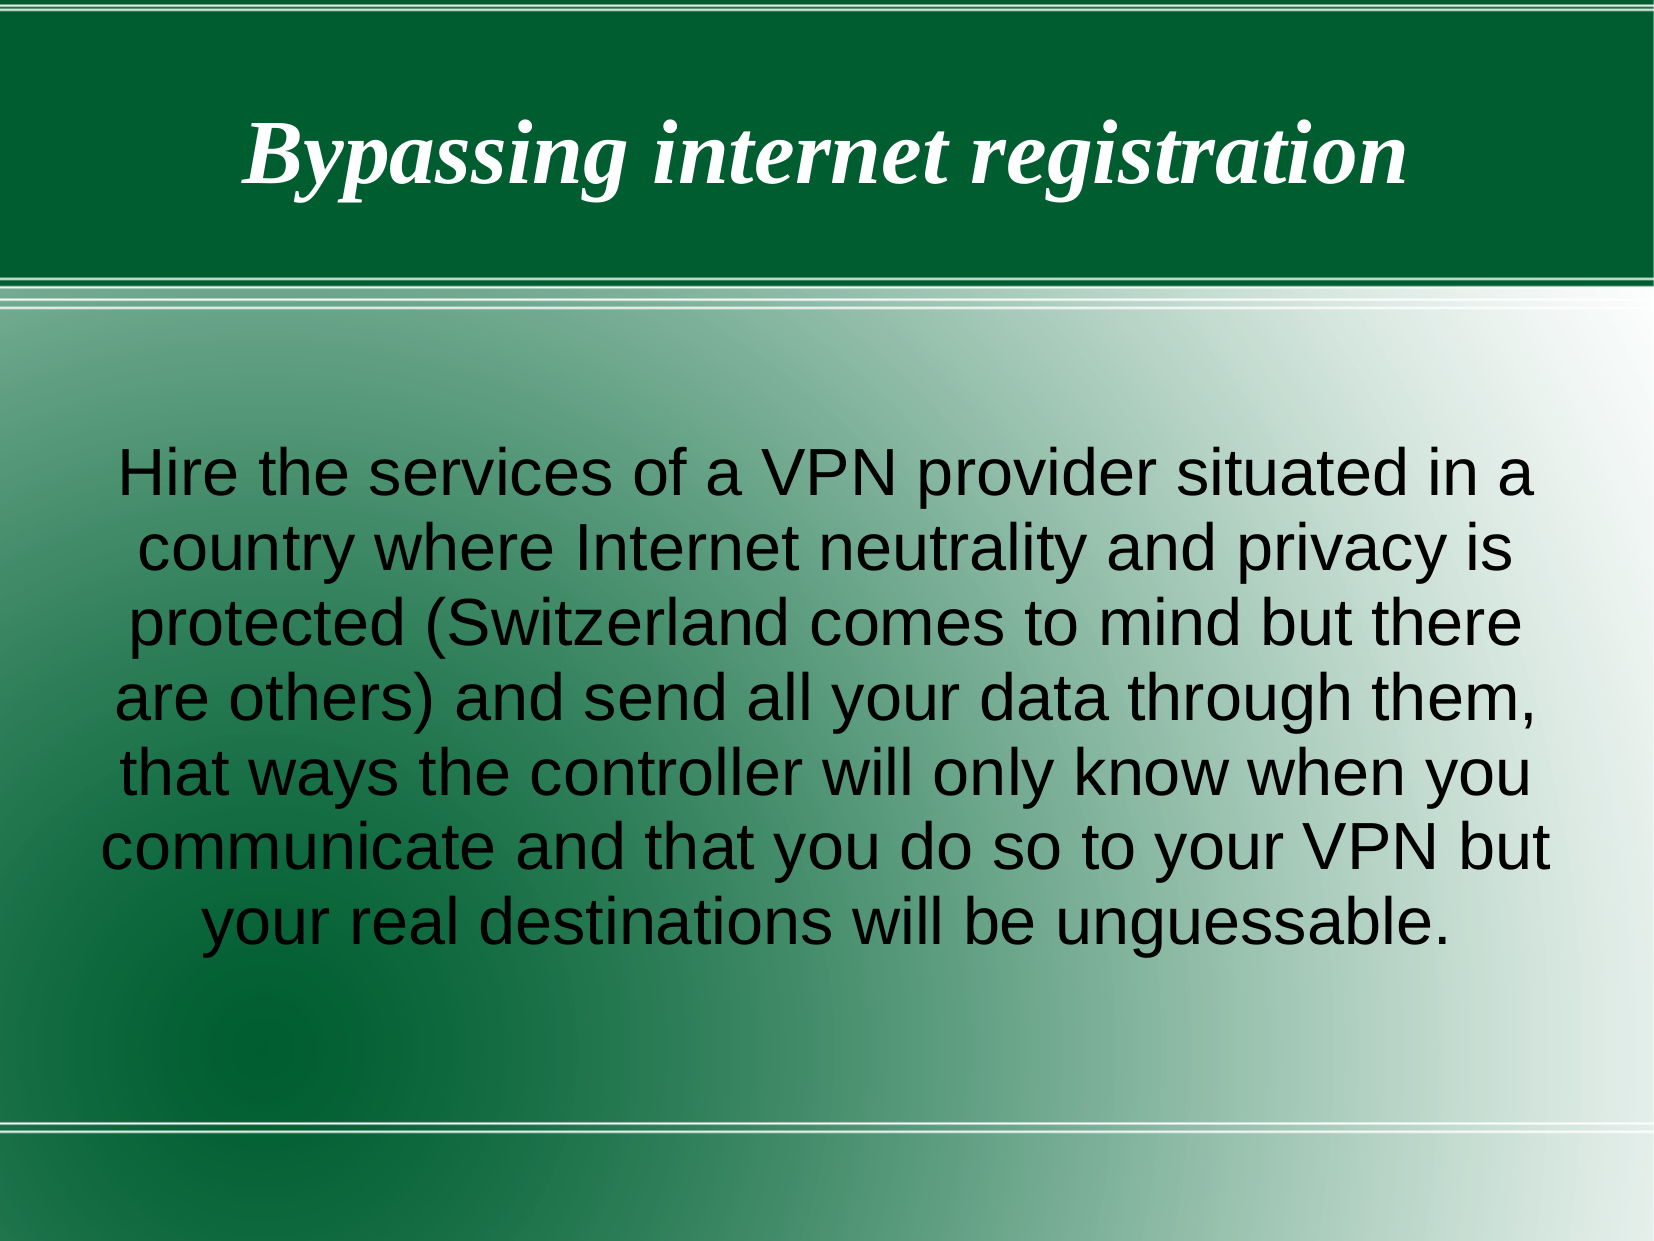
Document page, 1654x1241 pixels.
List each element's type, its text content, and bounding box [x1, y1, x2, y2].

picture [0, 0, 1654, 1241]
subtitle Hire the services of a VPN provider situated in a country where Internet neutrality and privacy is protected (Switzerland comes to mind but there are others) and send all your data through them, that ways the controller will only know when you communicate and that you do so to your VPN but your real destinations will be unguessable. [82, 337, 1571, 1057]
title Bypassing internet registration [82, 49, 1571, 257]
